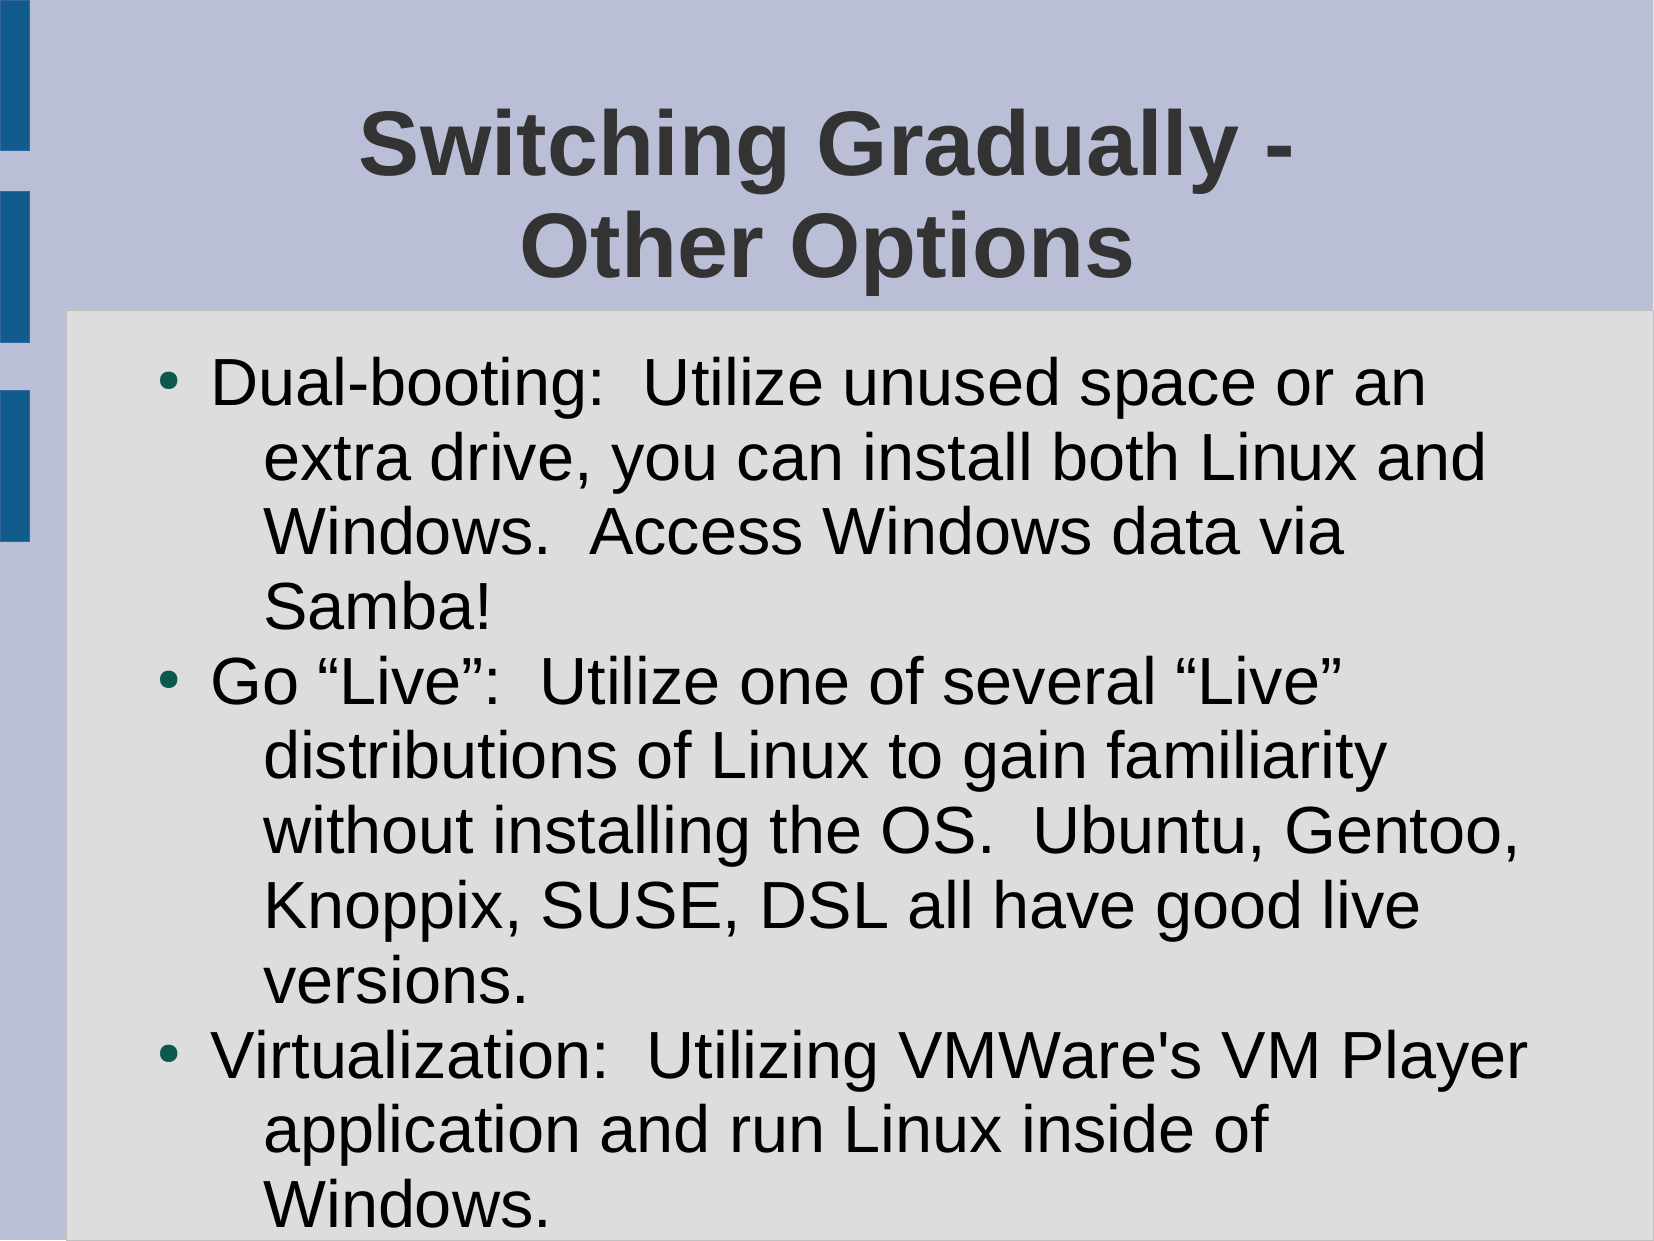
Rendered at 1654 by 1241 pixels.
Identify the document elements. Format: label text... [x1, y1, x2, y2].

title Switching Gradually - Other Options [121, 91, 1534, 299]
list Dual-booting: Utilize unused space or an extra drive, you can install both Linux and Windows. Access Windows data via Samba! Go “Live”: Utilize one of several “Live” distributions of Linux to gain familiarity without installing the OS. Ubuntu, Gentoo, Knoppix, SUSE, DSL all have good live versions. Virtualization: Utilizing VMWare's VM Player application and run Linux inside of Windows. [121, 344, 1534, 1127]
